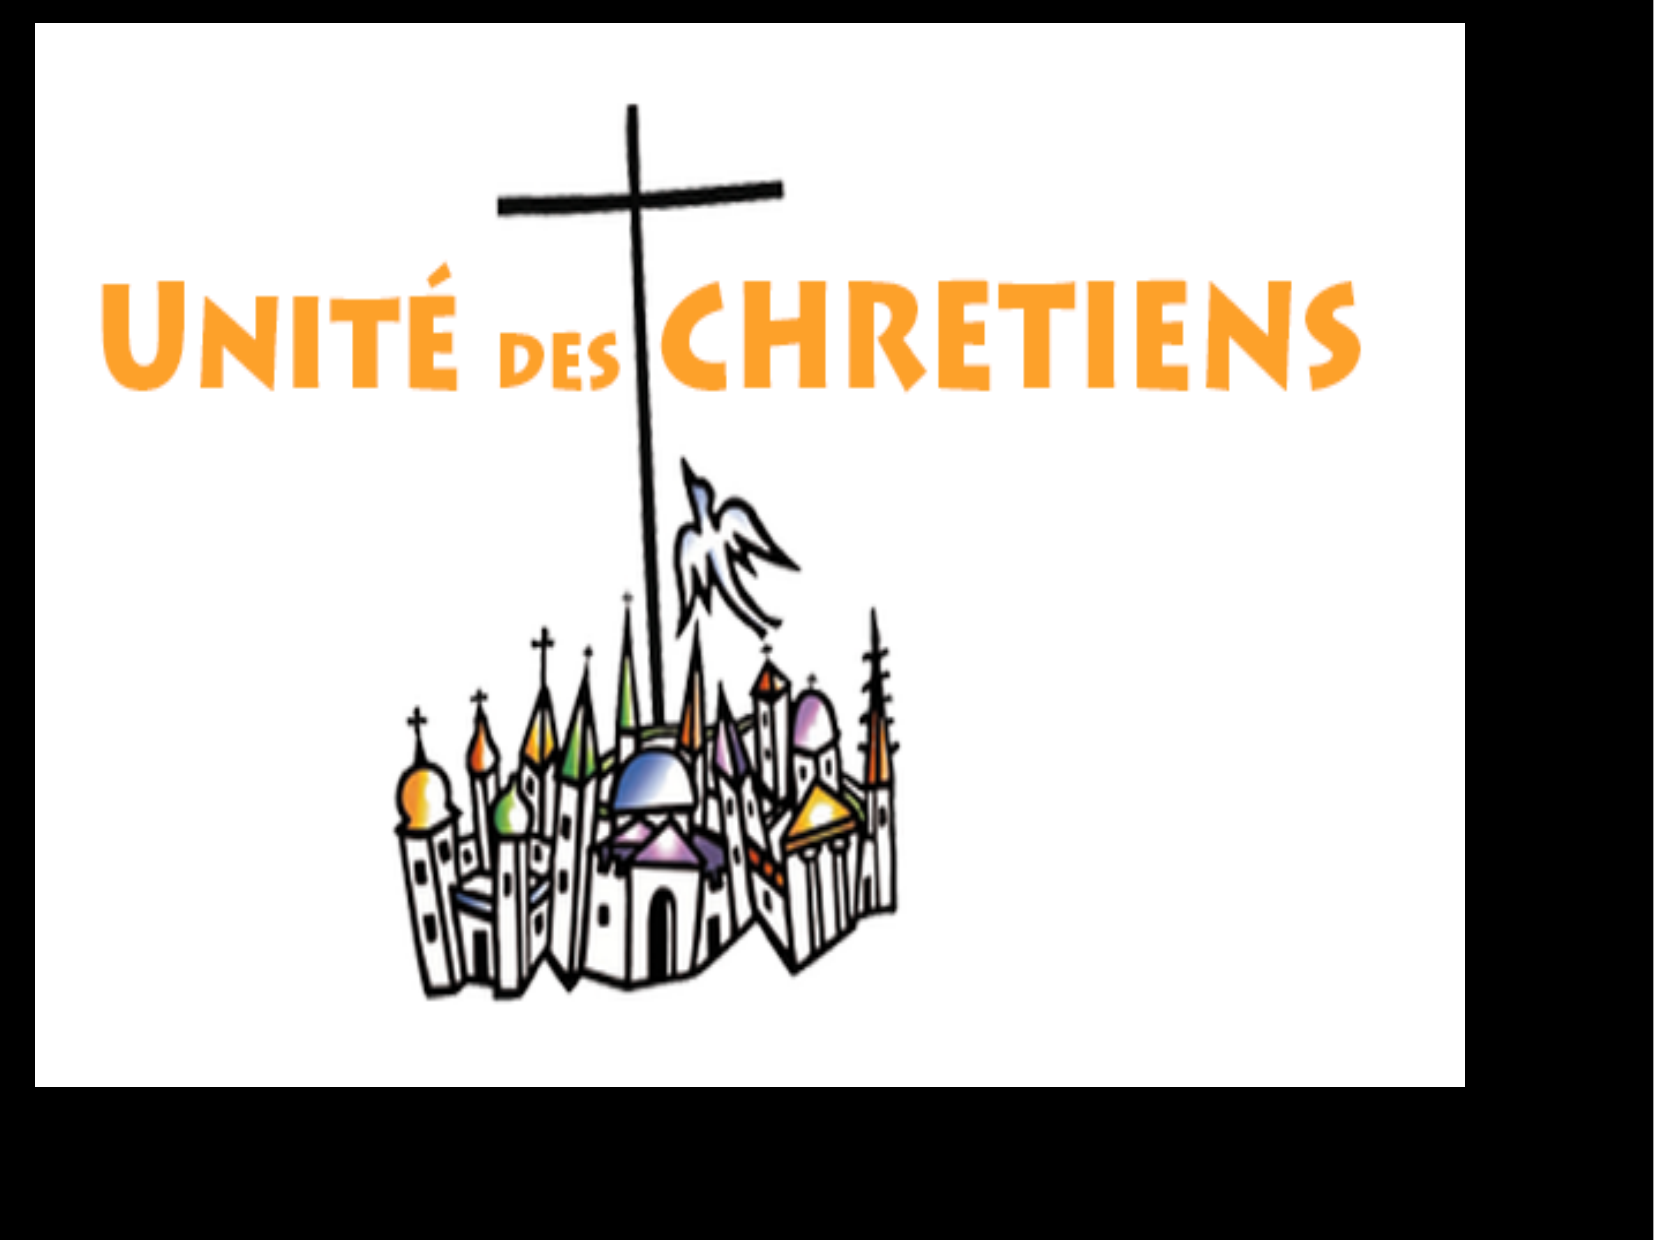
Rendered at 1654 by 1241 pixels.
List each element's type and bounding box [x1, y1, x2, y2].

picture [35, 23, 1465, 1087]
